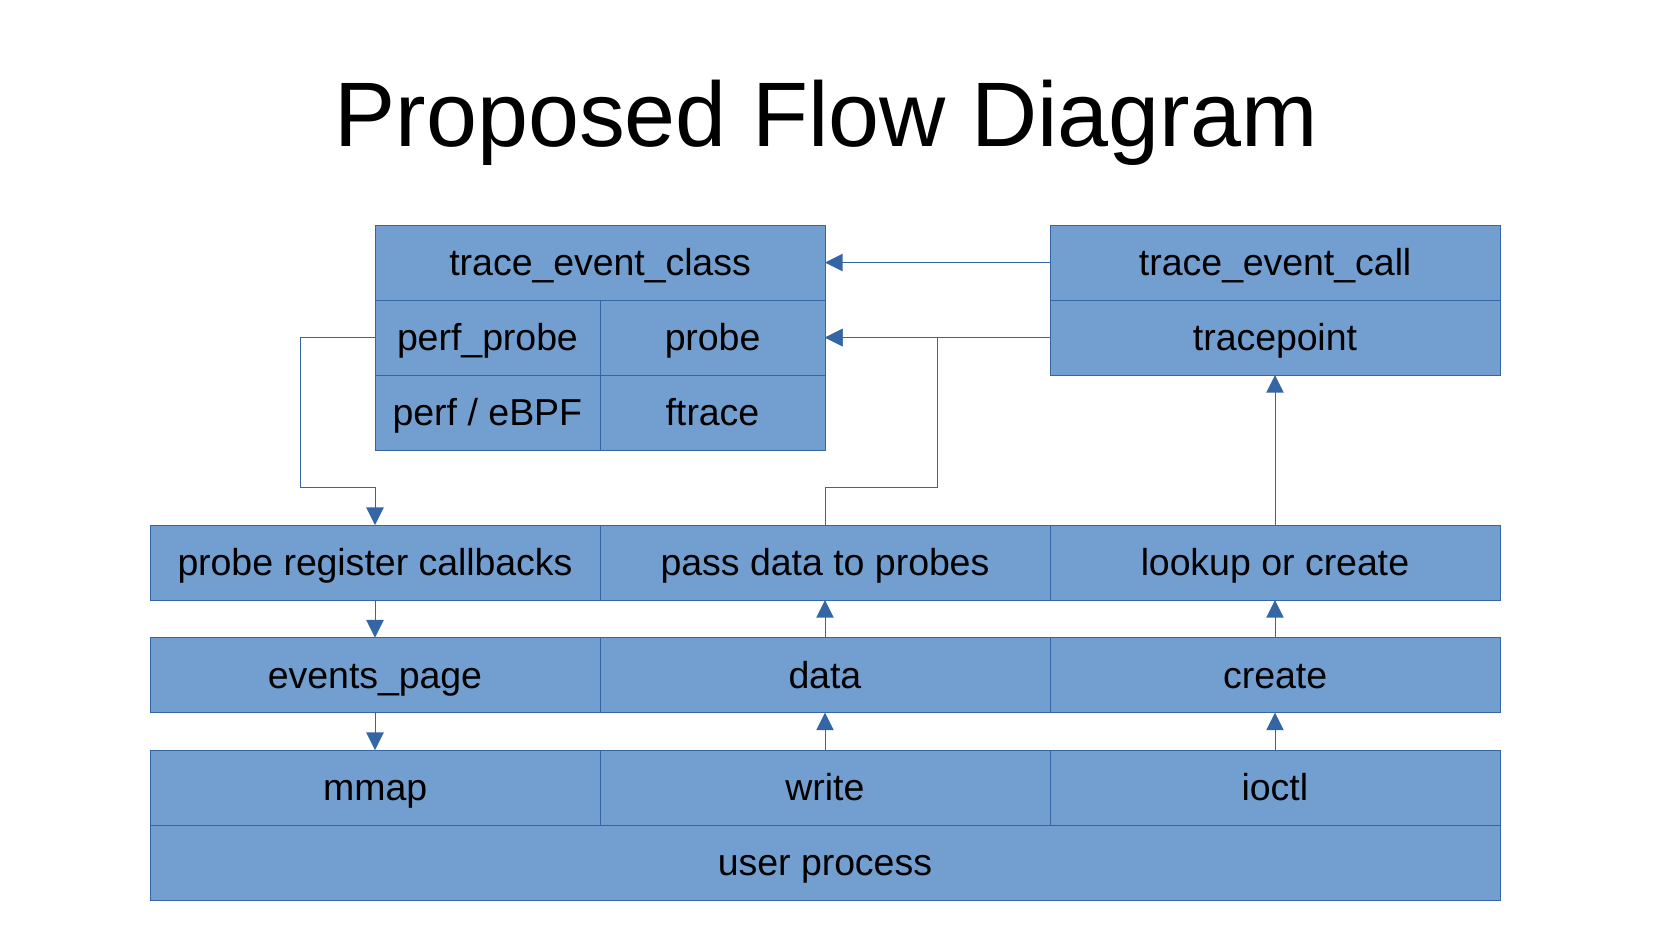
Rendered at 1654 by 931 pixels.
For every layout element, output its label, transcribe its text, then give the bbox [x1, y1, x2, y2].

text_box create [1051, 637, 1501, 713]
text_box mmap [150, 750, 600, 825]
text_box data [600, 637, 1051, 713]
text_box trace_event_class [375, 225, 826, 301]
text_box user process [150, 825, 1501, 901]
text_box ioctl [1050, 750, 1501, 826]
text_box tracepoint [1050, 300, 1501, 376]
text_box pass data to probes [600, 525, 1051, 601]
text_box probe [600, 301, 826, 375]
text_box lookup or create [1051, 525, 1501, 601]
title Proposed Flow Diagram [82, 37, 1571, 193]
text_box perf / eBPF [375, 375, 600, 451]
text_box perf_probe [375, 301, 600, 375]
text_box probe register callbacks [150, 525, 600, 601]
text_box trace_event_call [1050, 225, 1501, 300]
text_box write [600, 750, 1050, 826]
text_box events_page [150, 637, 600, 713]
text_box ftrace [600, 375, 826, 451]
